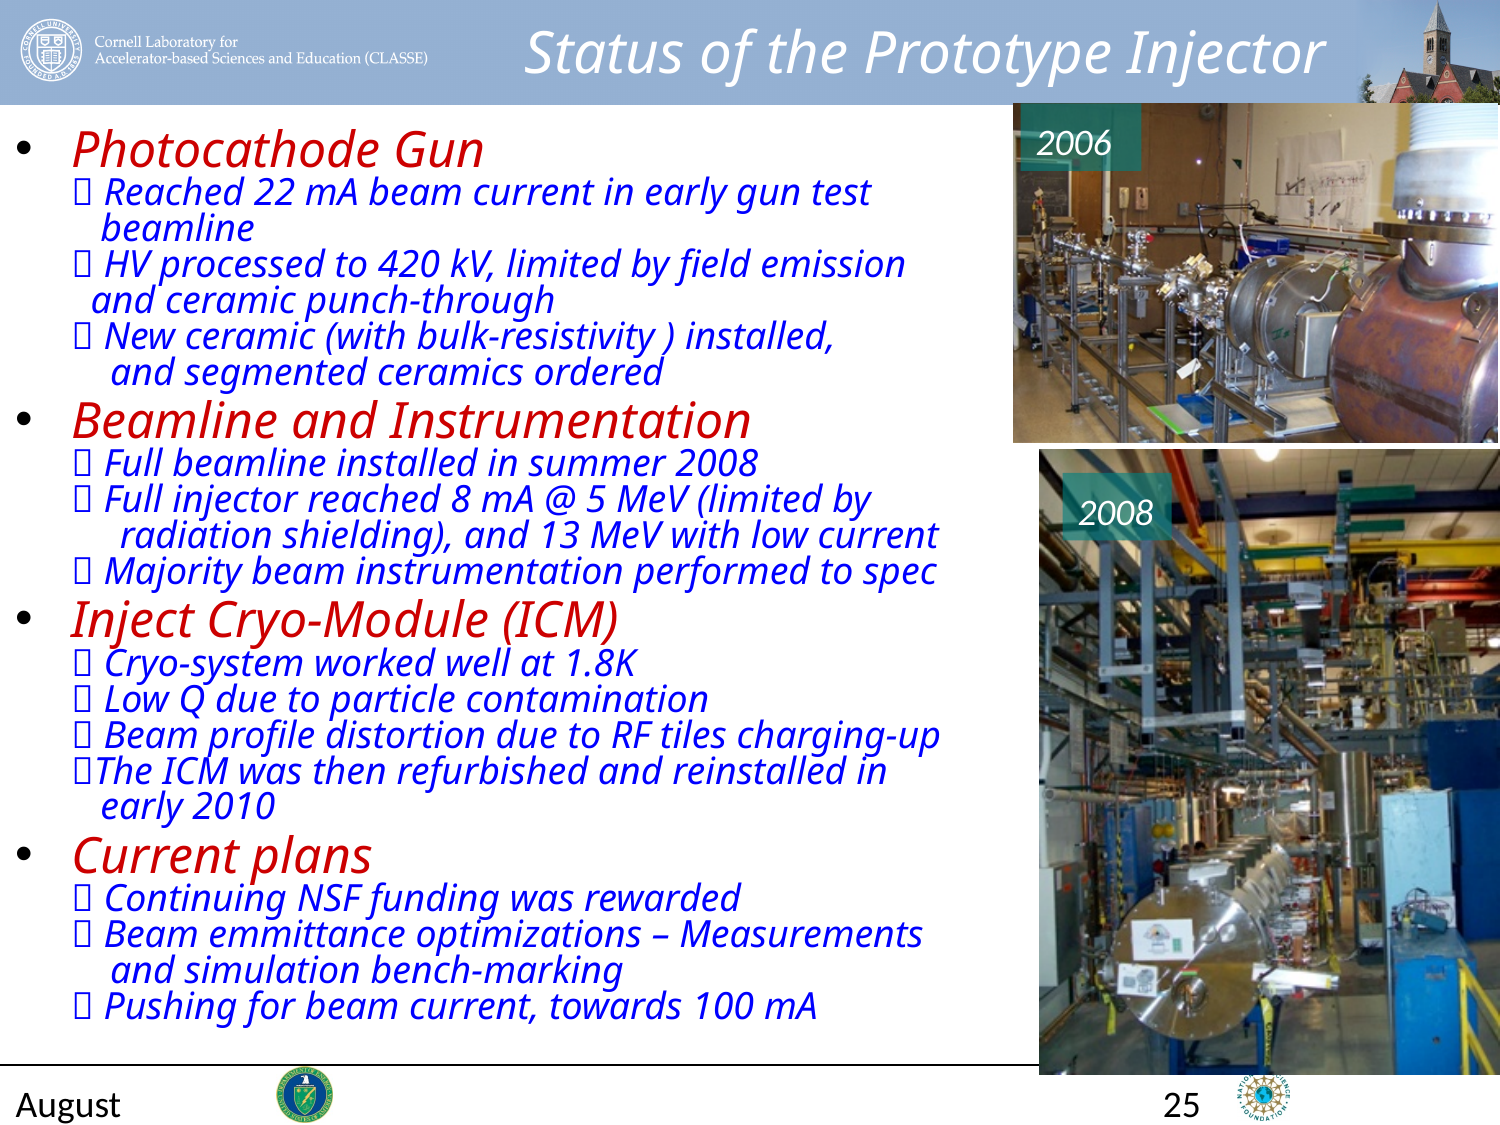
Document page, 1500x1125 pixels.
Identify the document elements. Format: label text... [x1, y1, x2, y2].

picture [0, 0, 1500, 443]
text_box 2008 [1062, 472, 1172, 541]
slide_number August 2010 [0, 1066, 166, 1125]
text_box Status of the Prototype Injector [448, 0, 1418, 88]
picture [276, 1066, 333, 1123]
text_box 2006 [1020, 103, 1142, 171]
picture [1039, 449, 1500, 1075]
text_box Photocathode Gun  Reached 22 mA beam current in early gun test beamline  HV processed to 420 kV, limited by field emission and ceramic punch-through  New ceramic (with bulk-resistivity ) installed, and segmented ceramics ordered Beamline and Instrumentation  Full beamline installed in summer 2008  Full injector reached 8 mA @ 5 MeV (limited by radiation shielding), and 13 MeV with low current  Majority beam instrumentation performed to spec Inject Cryo-Module (ICM)  Cryo-system worked well at 1.8K  Low Q due to particle contamination  Beam profile distortion due to RF tiles charging-up The ICM was then refurbished and reinstalled in early 2010 Current plans  Continuing NSF funding was rewarded  Beam emmittance optimizations – Measurements and simulation bench-marking  Pushing for beam current, towards 100 mA [0, 113, 1475, 1066]
slide_number <number> [1147, 1075, 1498, 1125]
